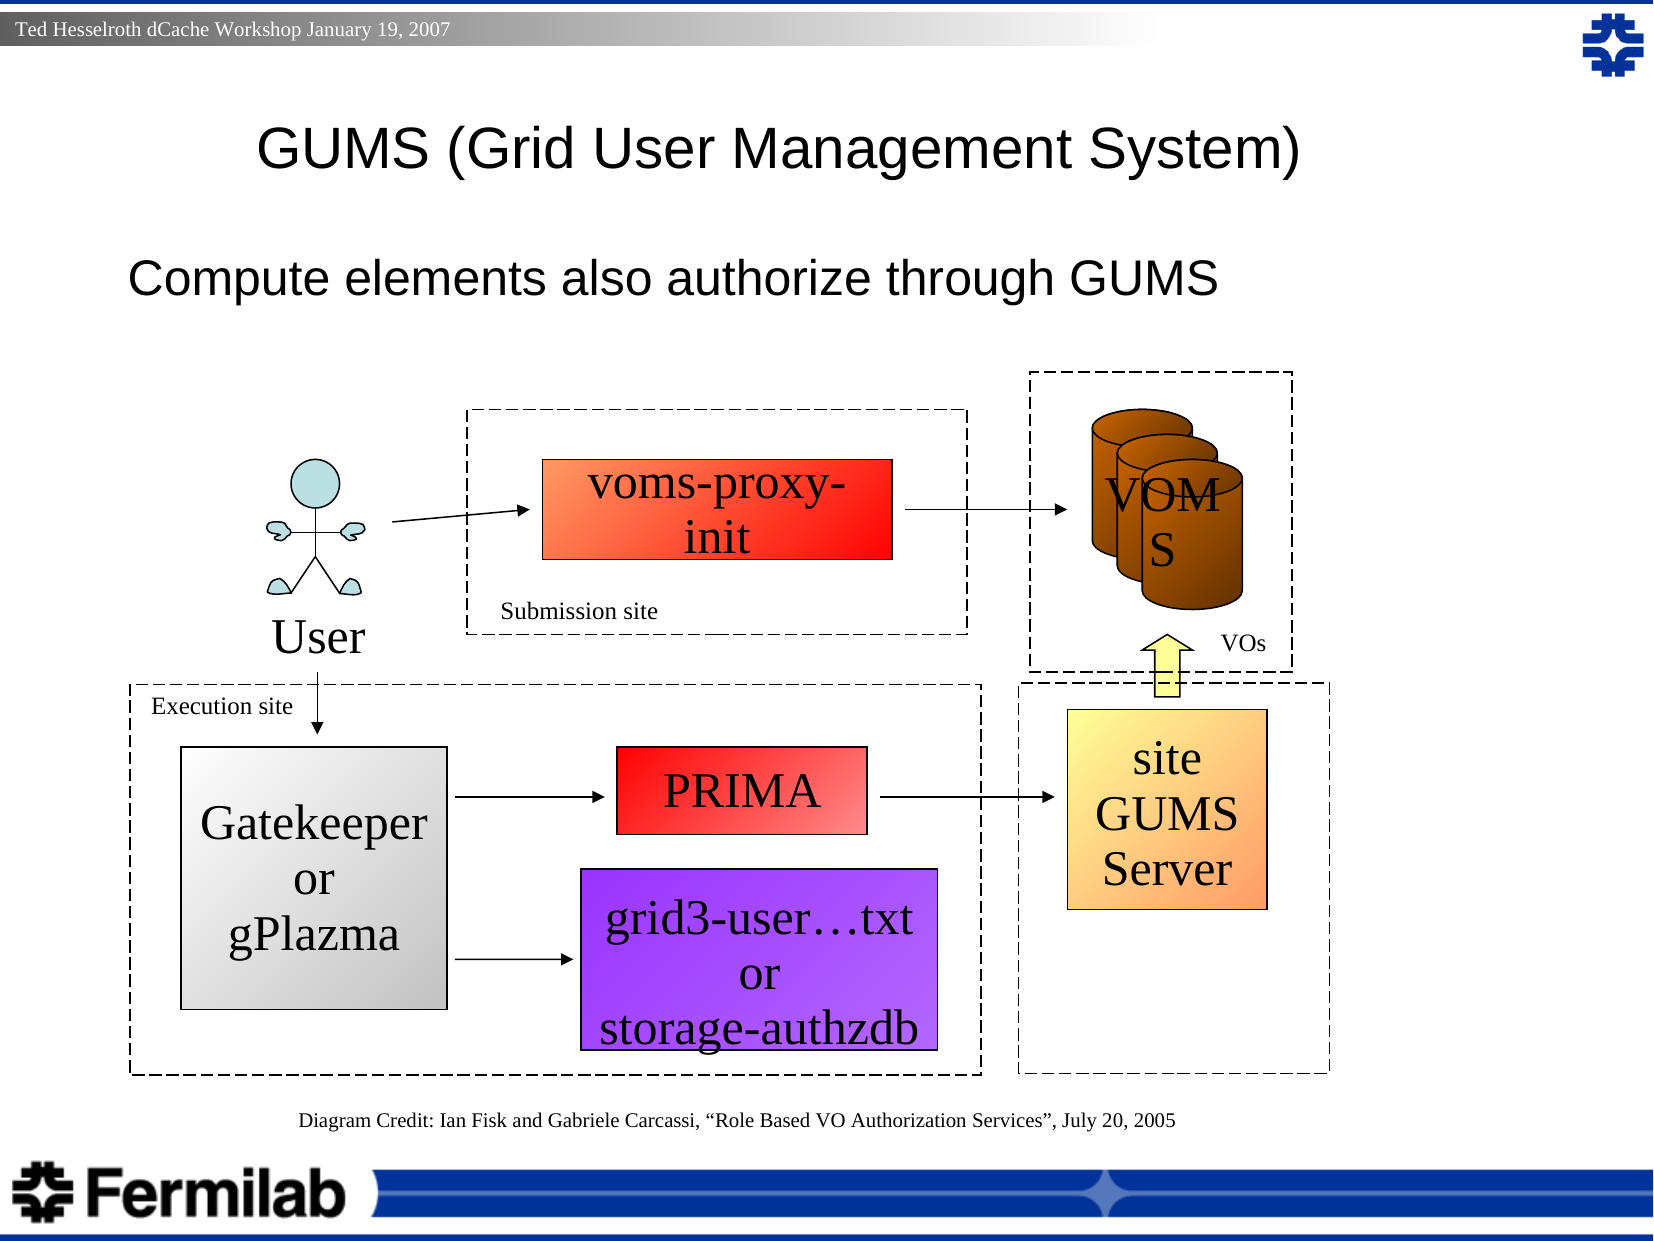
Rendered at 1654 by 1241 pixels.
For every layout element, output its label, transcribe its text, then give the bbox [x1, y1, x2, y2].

text_box [1142, 634, 1193, 697]
text_box [339, 578, 362, 595]
text_box [1092, 409, 1218, 459]
text_box Gatekeeper or gPlazma [181, 746, 447, 1010]
title GUMS (Grid User Management System) [73, 44, 1486, 252]
picture [0, 1148, 1654, 1241]
text_box site GUMS Server [1067, 709, 1268, 918]
list Compute elements also authorize through GUMS [109, 250, 1450, 1058]
picture [0, 0, 1653, 8]
text_box Submission site [485, 589, 674, 642]
text_box Execution site [136, 684, 309, 736]
text_box [340, 523, 365, 541]
text_box PRIMA [617, 746, 868, 835]
text_box [291, 459, 340, 508]
text_box User [256, 601, 382, 688]
text_box VOMS [1075, 459, 1250, 546]
text_box VOs [1205, 621, 1283, 674]
text_box Diagram Credit: Ian Fisk and Gabriele Carcassi, “Role Based VO Authorization Services”, July 20, 2005 [298, 1109, 1178, 1139]
picture [1581, 12, 1644, 77]
text_box [467, 409, 968, 635]
text_box [266, 521, 291, 541]
text_box [1094, 546, 1243, 610]
text_box grid3-user…txt or storage-authzdb [581, 868, 938, 1077]
text_box [267, 578, 292, 595]
list [111, 284, 1452, 1093]
